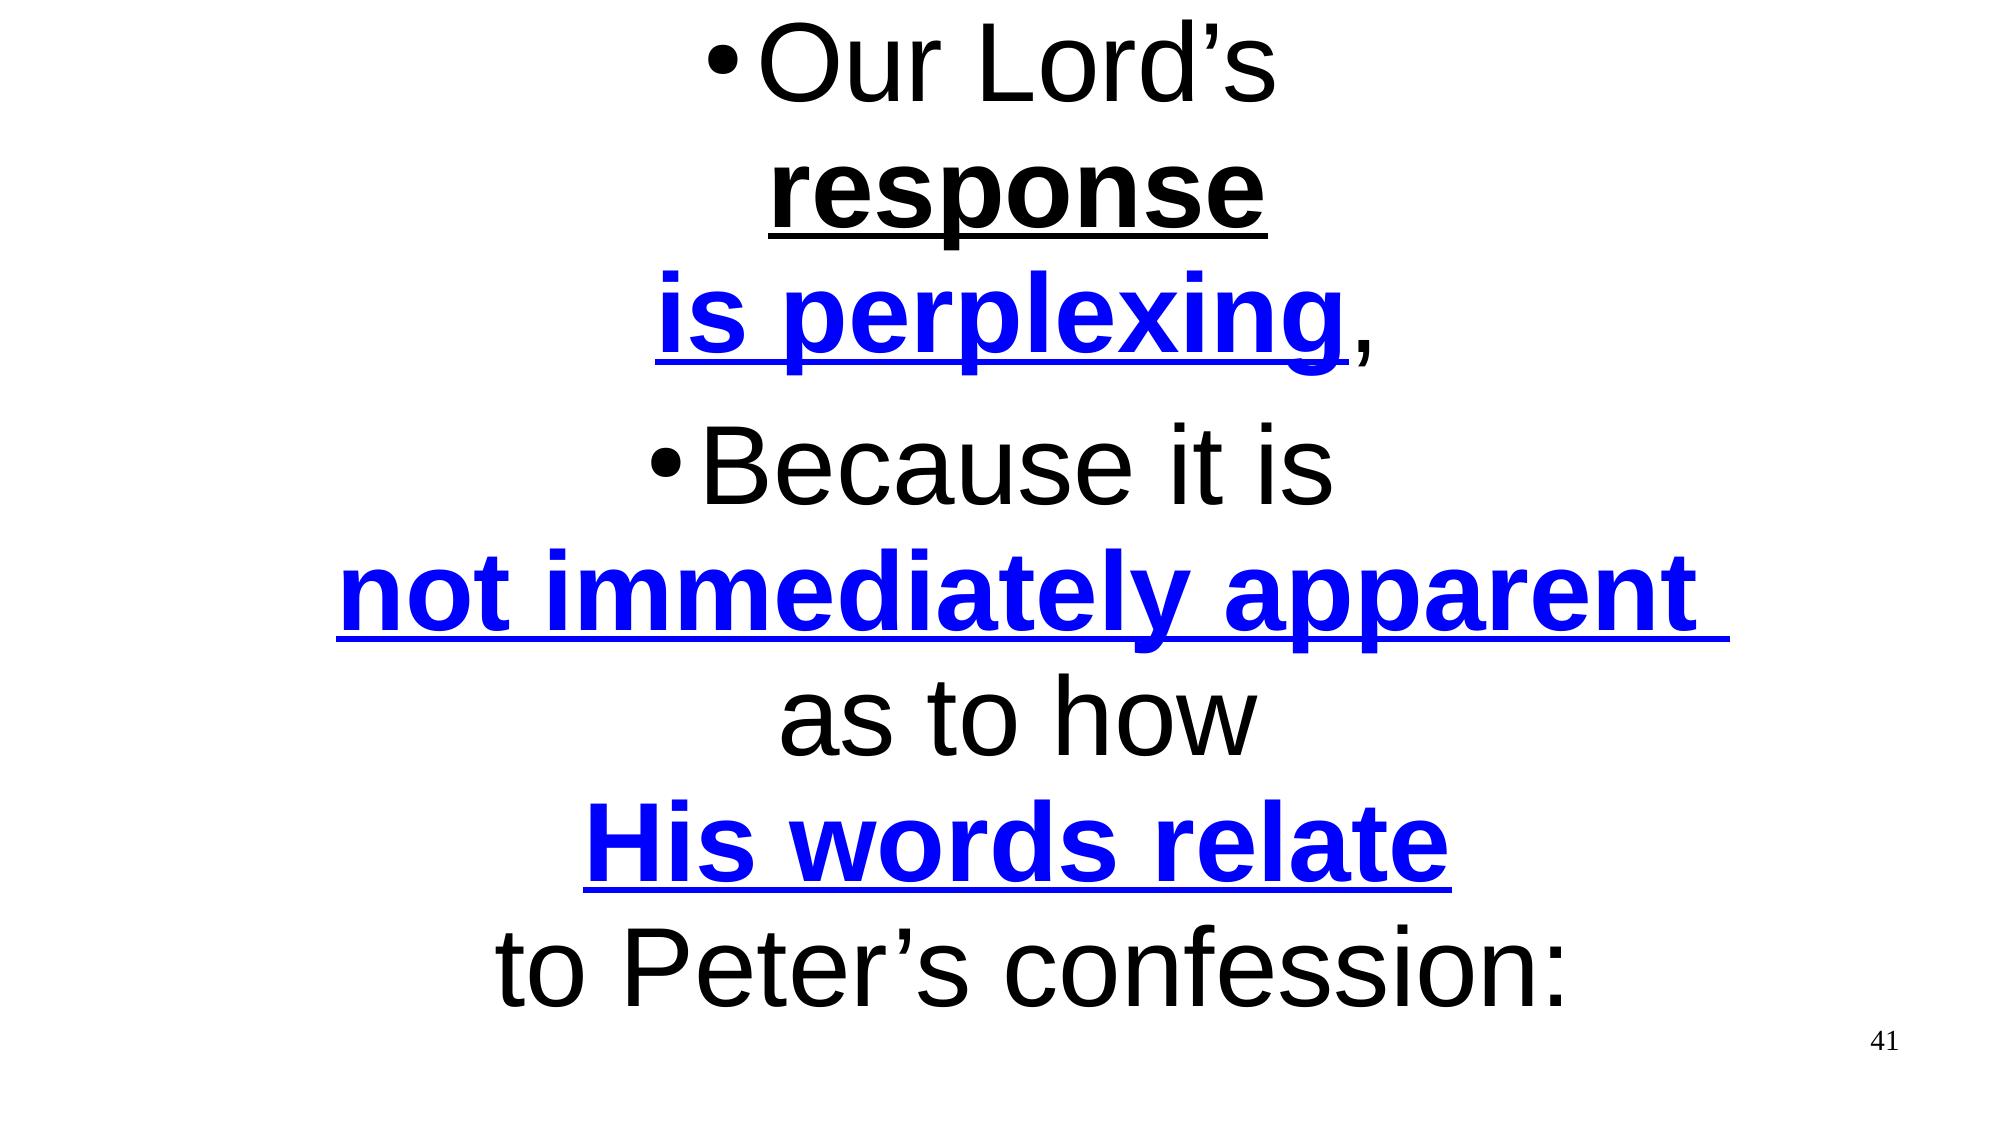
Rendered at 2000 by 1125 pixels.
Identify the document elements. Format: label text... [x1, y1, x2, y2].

list Our Lord’s response is perplexing, Because it is not immediately apparent as to how His words relate to Peter’s confession: [0, 0, 1996, 1123]
